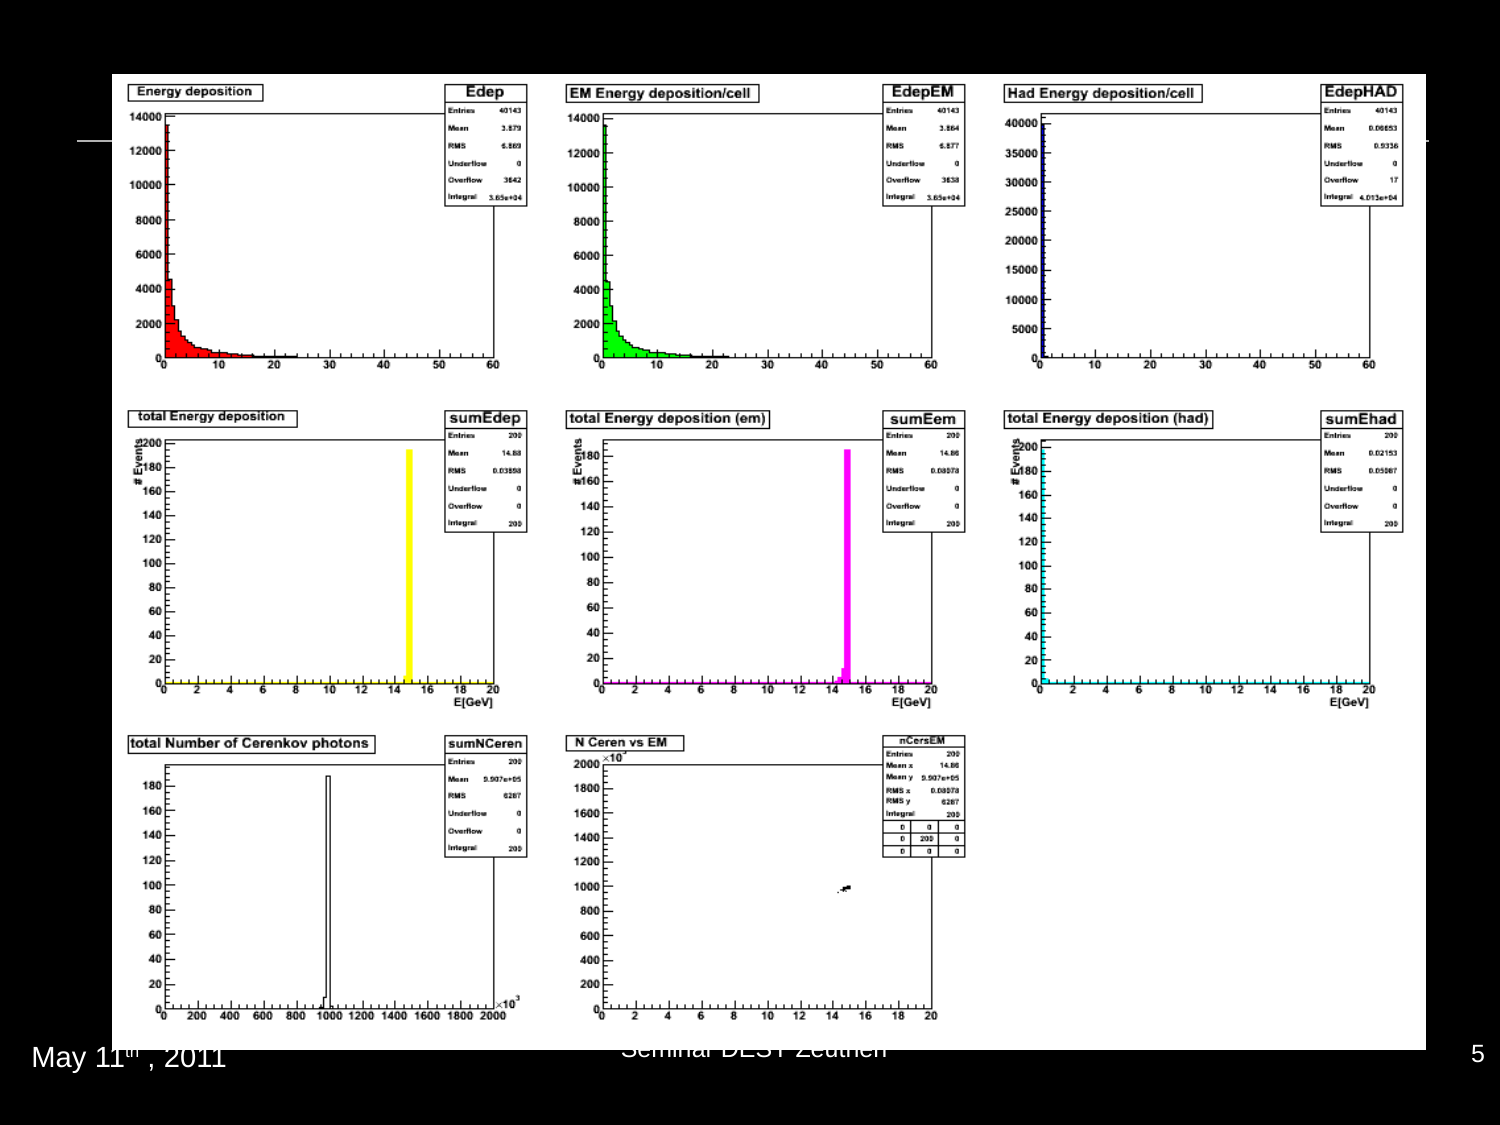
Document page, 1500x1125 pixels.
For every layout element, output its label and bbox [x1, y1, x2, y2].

picture [112, 74, 1426, 1051]
